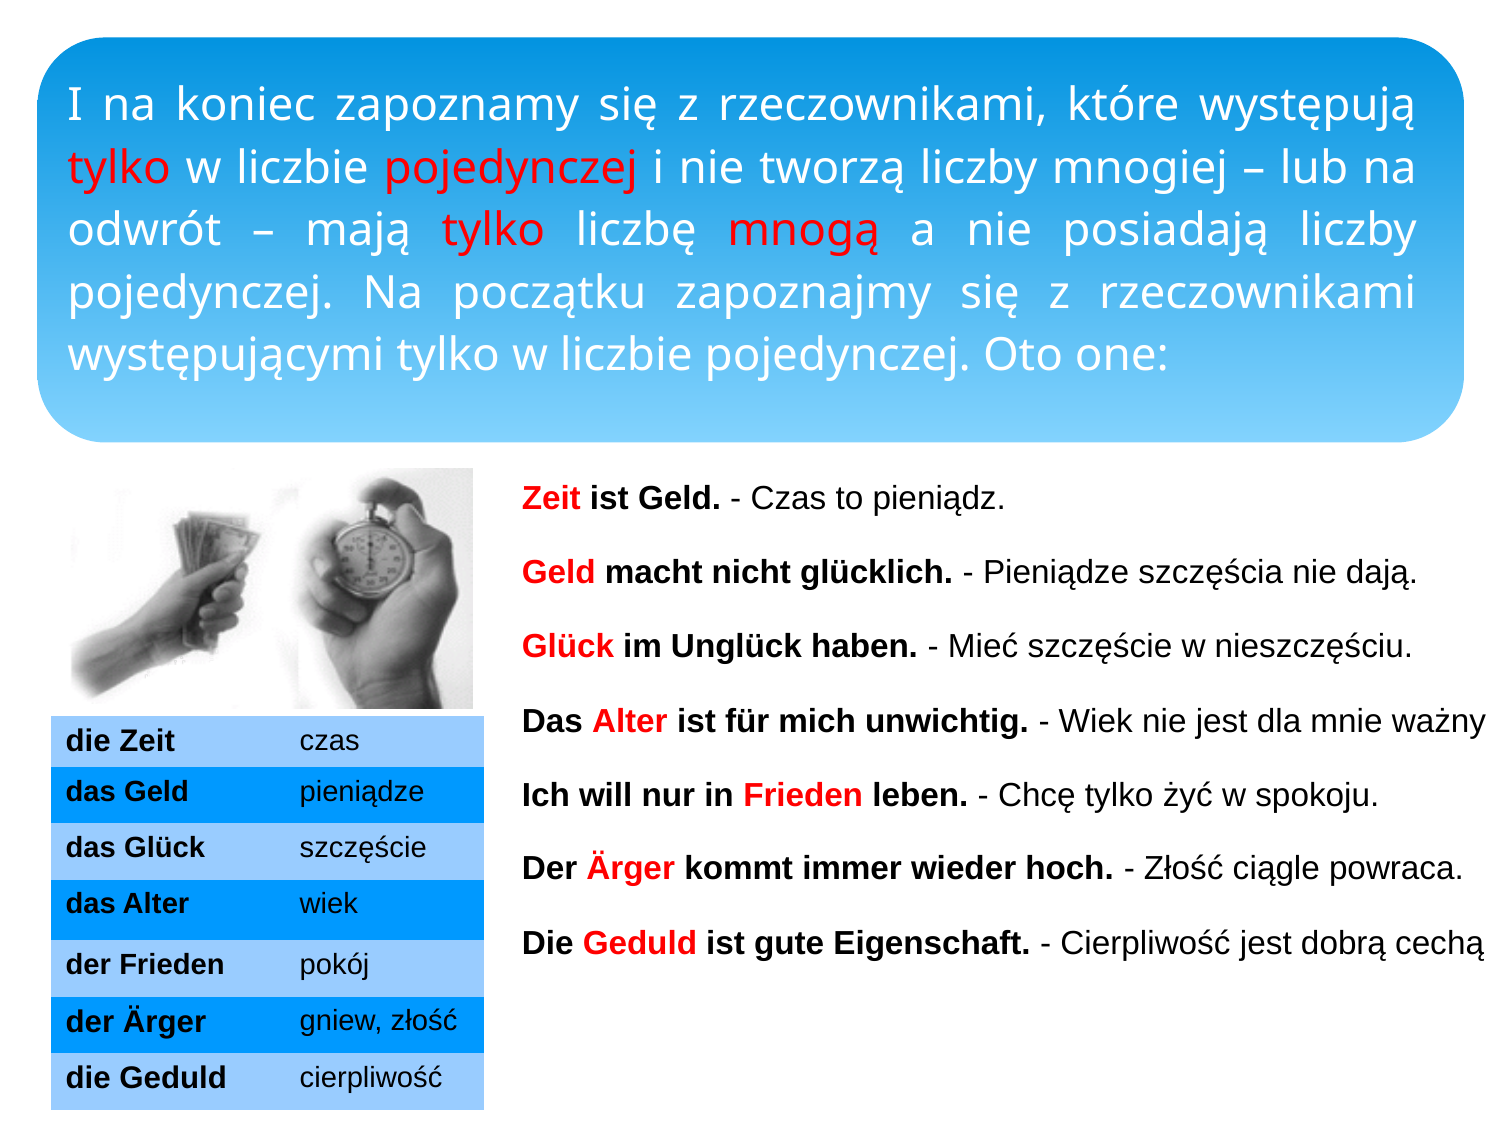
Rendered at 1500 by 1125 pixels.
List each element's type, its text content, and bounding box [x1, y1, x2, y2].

table_cell der Ärger [51, 997, 285, 1053]
table_cell cierpliwość [285, 1053, 484, 1110]
table_cell das Glück [51, 823, 285, 880]
table_header czas [285, 716, 484, 767]
table_cell wiek [285, 880, 484, 940]
title I na koniec zapoznamy się z rzeczownikami, które występują tylko w liczbie pojedynczej i nie tworzą liczby mnogiej – lub na odwrót – mają tylko liczbę mnogą a nie posiadają liczby pojedynczej. Na początku zapoznajmy się z rzeczownikami występującymi tylko w liczbie pojedynczej. Oto one: [67, 88, 1418, 368]
picture [59, 468, 473, 709]
table_cell der Frieden [51, 940, 285, 997]
table_cell die Geduld [51, 1053, 285, 1110]
table_cell pokój [285, 940, 484, 997]
table_cell das Alter [51, 880, 285, 940]
table_header die Zeit [51, 716, 285, 767]
table_cell das Geld [51, 767, 285, 823]
table_cell szczęście [285, 823, 484, 880]
table_cell gniew, złość [285, 997, 484, 1053]
text_box Zeit ist Geld. - Czas to pieniądz. Geld macht nicht glücklich. - Pieniądze szczęścia nie dają. Glück im Unglück haben. - Mieć szczęście w nieszczęściu. Das Alter ist für mich unwichtig. - Wiek nie jest dla mnie ważny Ich will nur in Frieden leben. - Chcę tylko żyć w spokoju. Der Ärger kommt immer wieder hoch. - Złość ciągle powraca. Die Geduld ist gute Eigenschaft. - Cierpliwość jest dobrą cechą [507, 472, 1500, 980]
table_cell pieniądze [285, 767, 484, 823]
